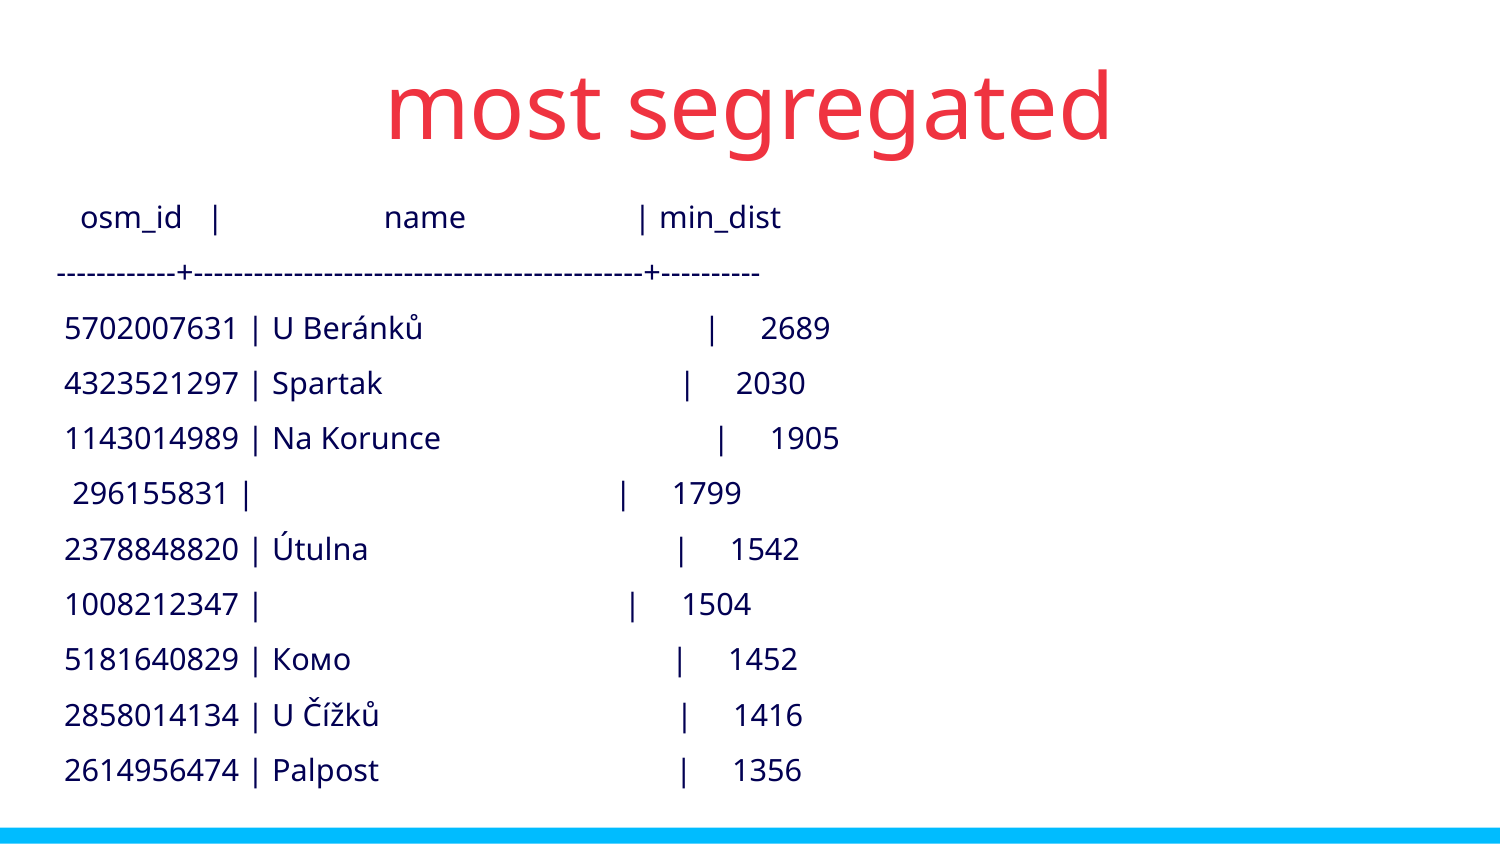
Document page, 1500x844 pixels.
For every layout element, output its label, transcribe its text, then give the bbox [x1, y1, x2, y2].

title most segregated [75, 33, 1425, 175]
list osm_id | name | min_dist ------------+---------------------------------------------+---------- 5702007631 | U Beránků | 2689 4323521297 | Spartak | 2030 1143014989 | Na Korunce | 1905 296155831 | | 1799 2378848820 | Útulna | 1542 1008212347 | | 1504 5181640829 | Комо | 1452 2858014134 | U Čížků | 1416 2614956474 | Palpost | 1356 [23, 195, 1477, 804]
